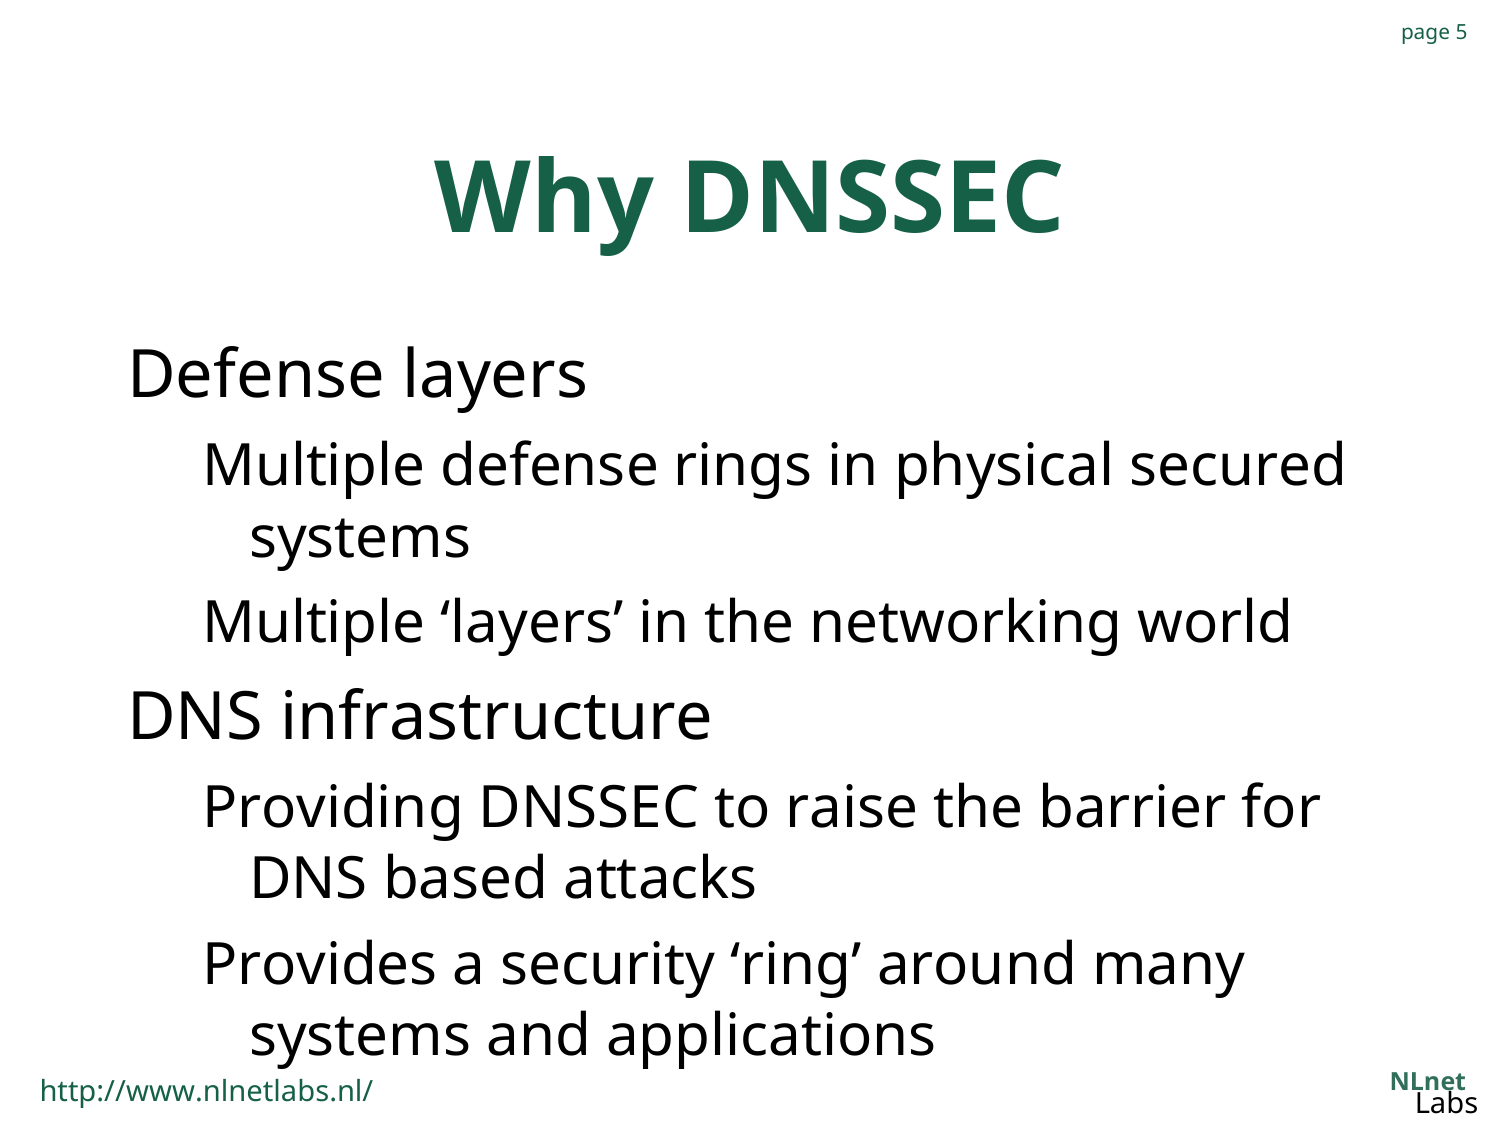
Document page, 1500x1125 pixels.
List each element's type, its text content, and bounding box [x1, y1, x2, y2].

title Why DNSSEC [112, 99, 1388, 288]
list Defense layers Multiple defense rings in physical secured systems Multiple ‘layers’ in the networking world DNS infrastructure Providing DNSSEC to raise the barrier for DNS based attacks Provides a security ‘ring’ around many systems and applications [112, 324, 1388, 1001]
